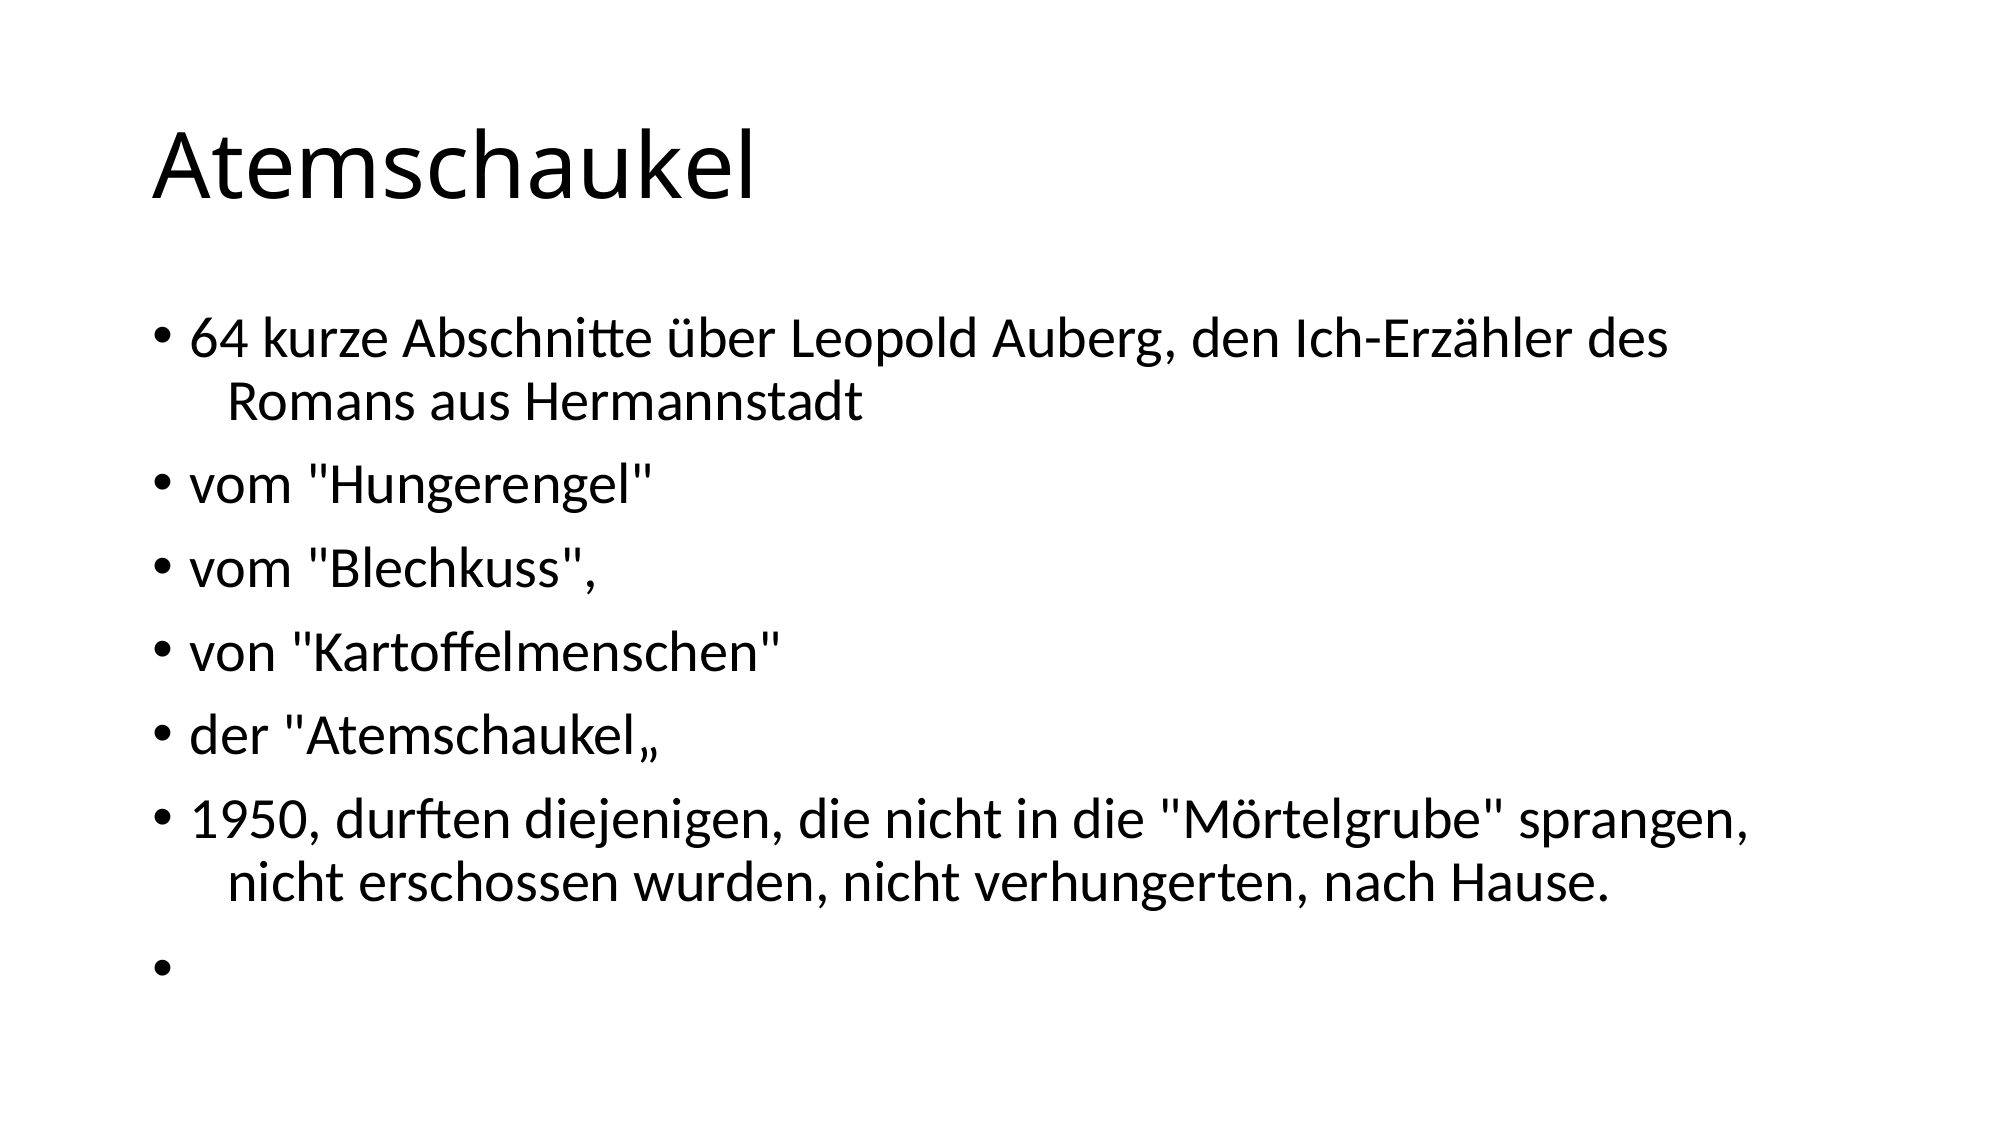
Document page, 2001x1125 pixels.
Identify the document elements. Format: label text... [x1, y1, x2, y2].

title Atemschaukel [137, 59, 1863, 278]
list 64 kurze Abschnitte über Leopold Auberg, den Ich-Erzähler des Romans aus Hermannstadt vom "Hungerengel" vom "Blechkuss", von "Kartoffelmenschen" der "Atemschaukel„ 1950, durften diejenigen, die nicht in die "Mörtelgrube" sprangen, nicht erschossen wurden, nicht verhungerten, nach Hause. [137, 299, 1863, 1014]
